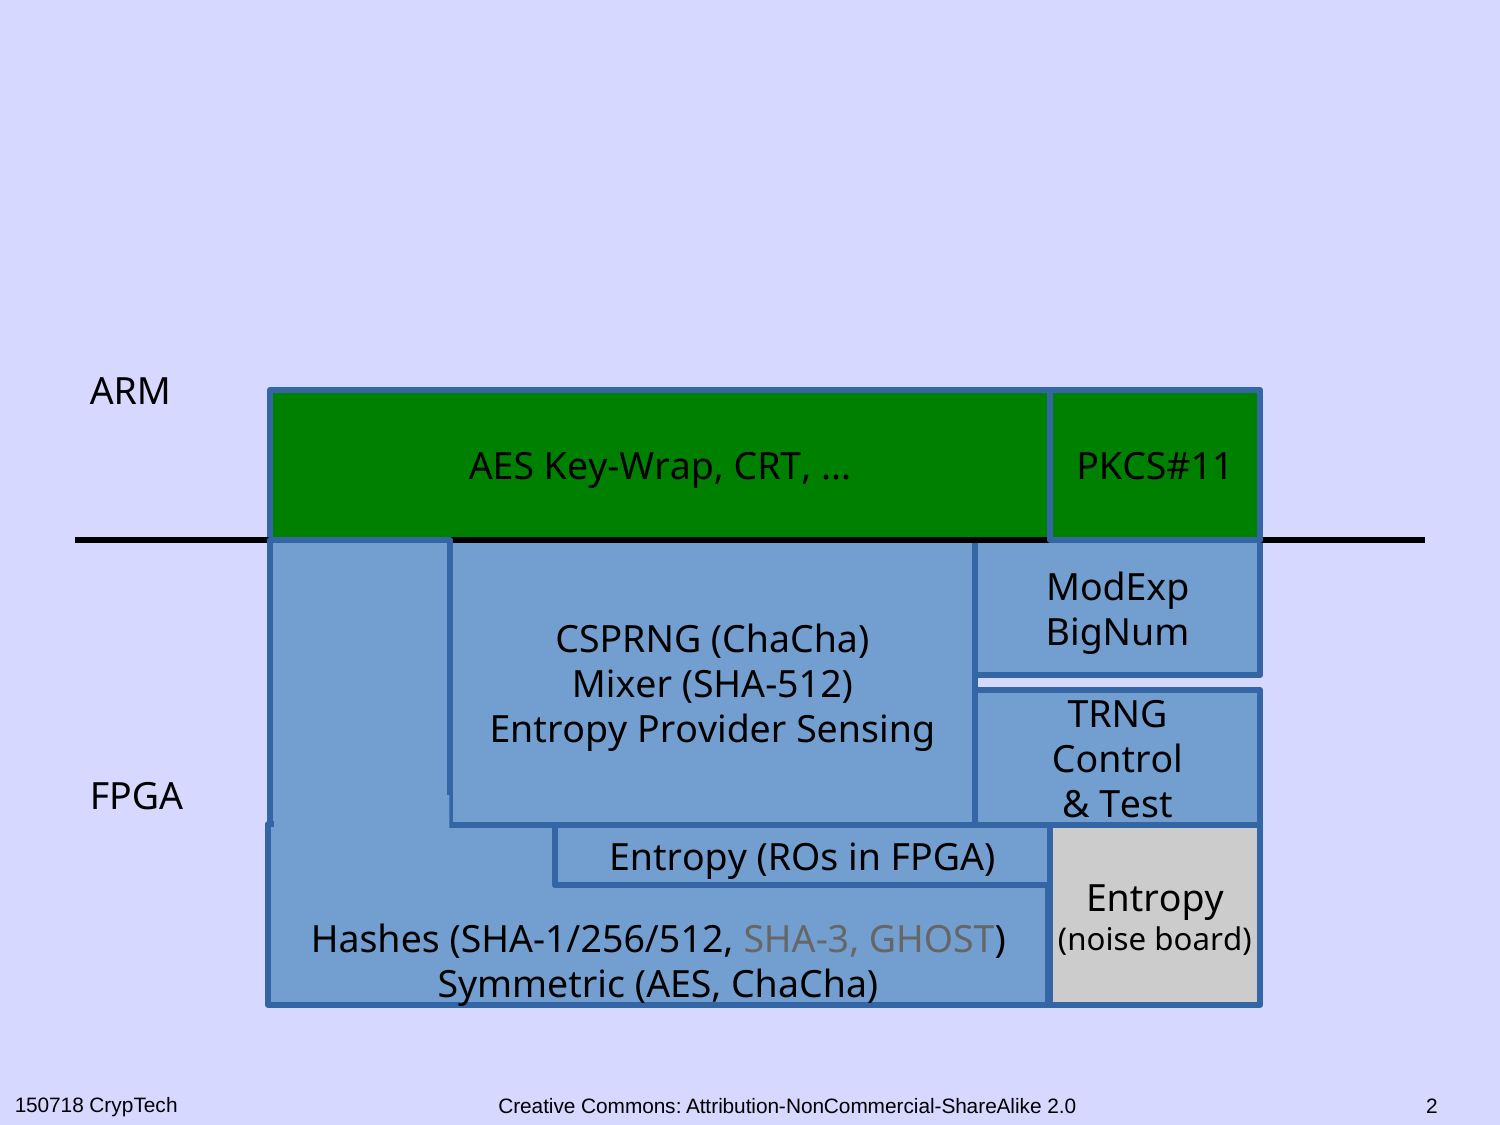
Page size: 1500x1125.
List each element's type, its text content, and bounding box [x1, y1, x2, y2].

text_box CSPRNG (ChaCha) Mixer (SHA-512) Entropy Provider Sensing [450, 543, 976, 826]
text_box ModExp BigNum [974, 543, 1261, 676]
text_box TRNG Control & Test [975, 690, 1261, 826]
text_box Entropy (noise board) [1050, 826, 1261, 1006]
text_box FPGA [75, 765, 211, 826]
text_box Entropy (ROs in FPGA) [555, 826, 1051, 886]
text_box AES Key-Wrap, CRT, ... [270, 389, 1050, 537]
text_box PKCS#11 [1050, 389, 1261, 540]
text_box Hashes (SHA-1/256/512, SHA-3, GHOST) Symmetric (AES, ChaCha) [268, 824, 1049, 1006]
text_box ARM [75, 360, 211, 421]
text_box [270, 539, 451, 856]
